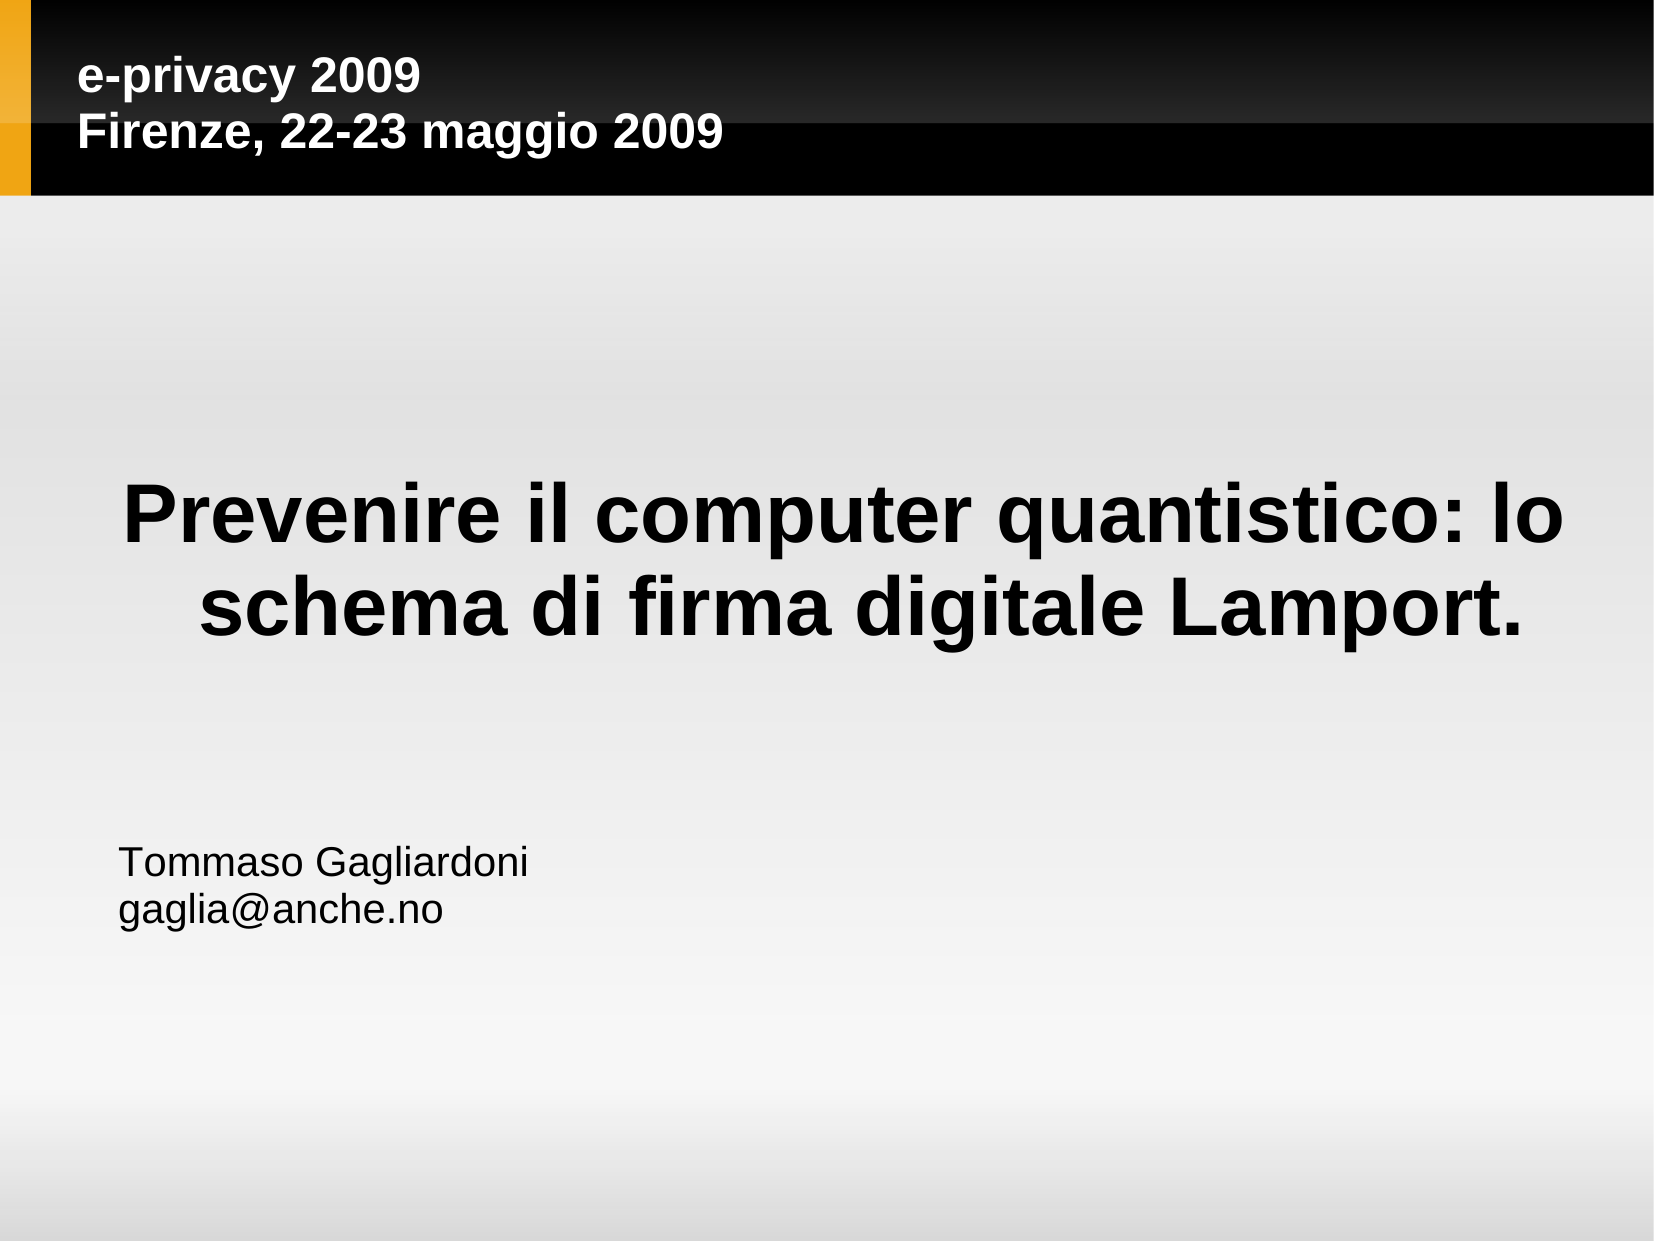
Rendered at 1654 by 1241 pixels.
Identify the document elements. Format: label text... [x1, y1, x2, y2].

picture [0, 0, 1654, 1241]
title e-privacy 2009 Firenze, 22-23 maggio 2009 [76, 0, 1565, 208]
subtitle Prevenire il computer quantistico: lo schema di firma digitale Lamport. Tommaso Gagliardoni gaglia@anche.no [82, 290, 1571, 1109]
